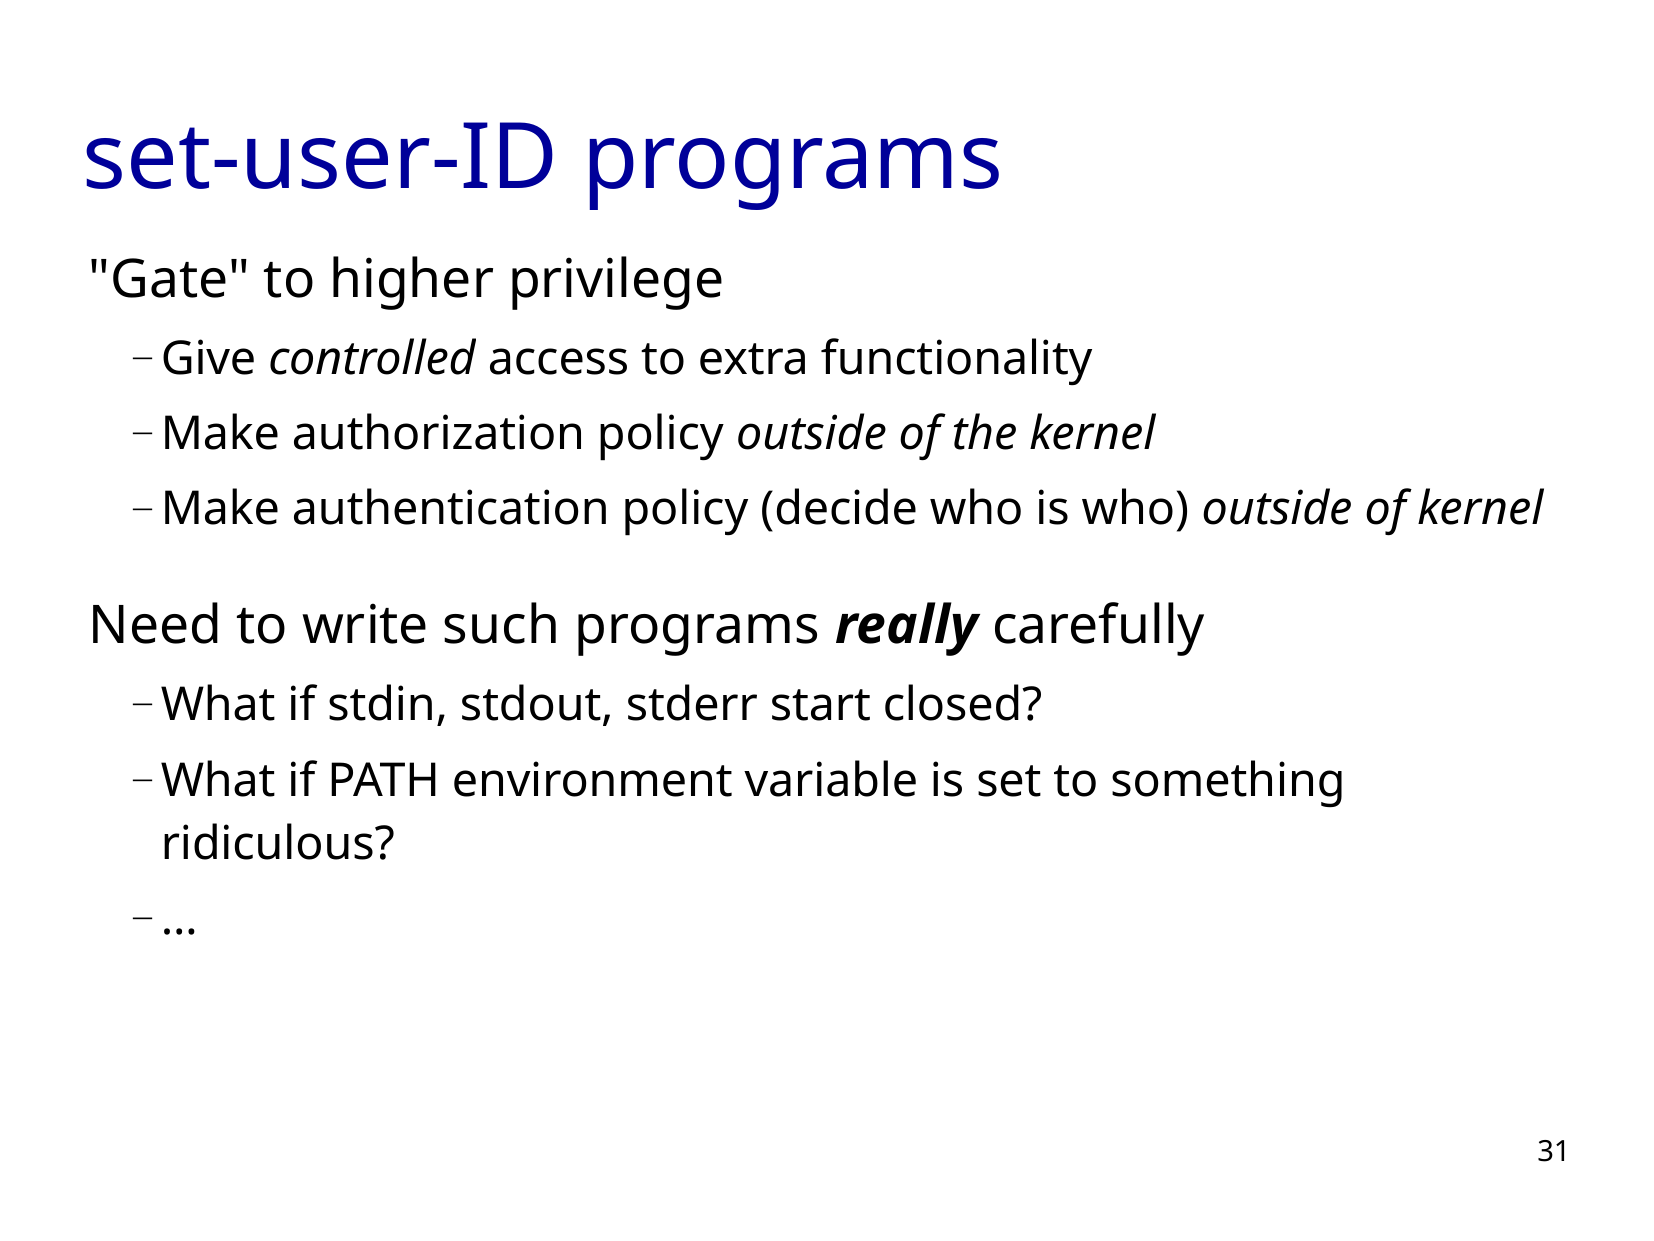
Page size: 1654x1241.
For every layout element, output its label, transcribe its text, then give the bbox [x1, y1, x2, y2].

title set-user-ID programs [82, 49, 1571, 240]
list "Gate" to higher privilege Give controlled access to extra functionality Make authorization policy outside of the kernel Make authentication policy (decide who is who) outside of kernel Need to write such programs really carefully What if stdin, stdout, stderr start closed? What if PATH environment variable is set to something ridiculous? … [60, 240, 1571, 1081]
